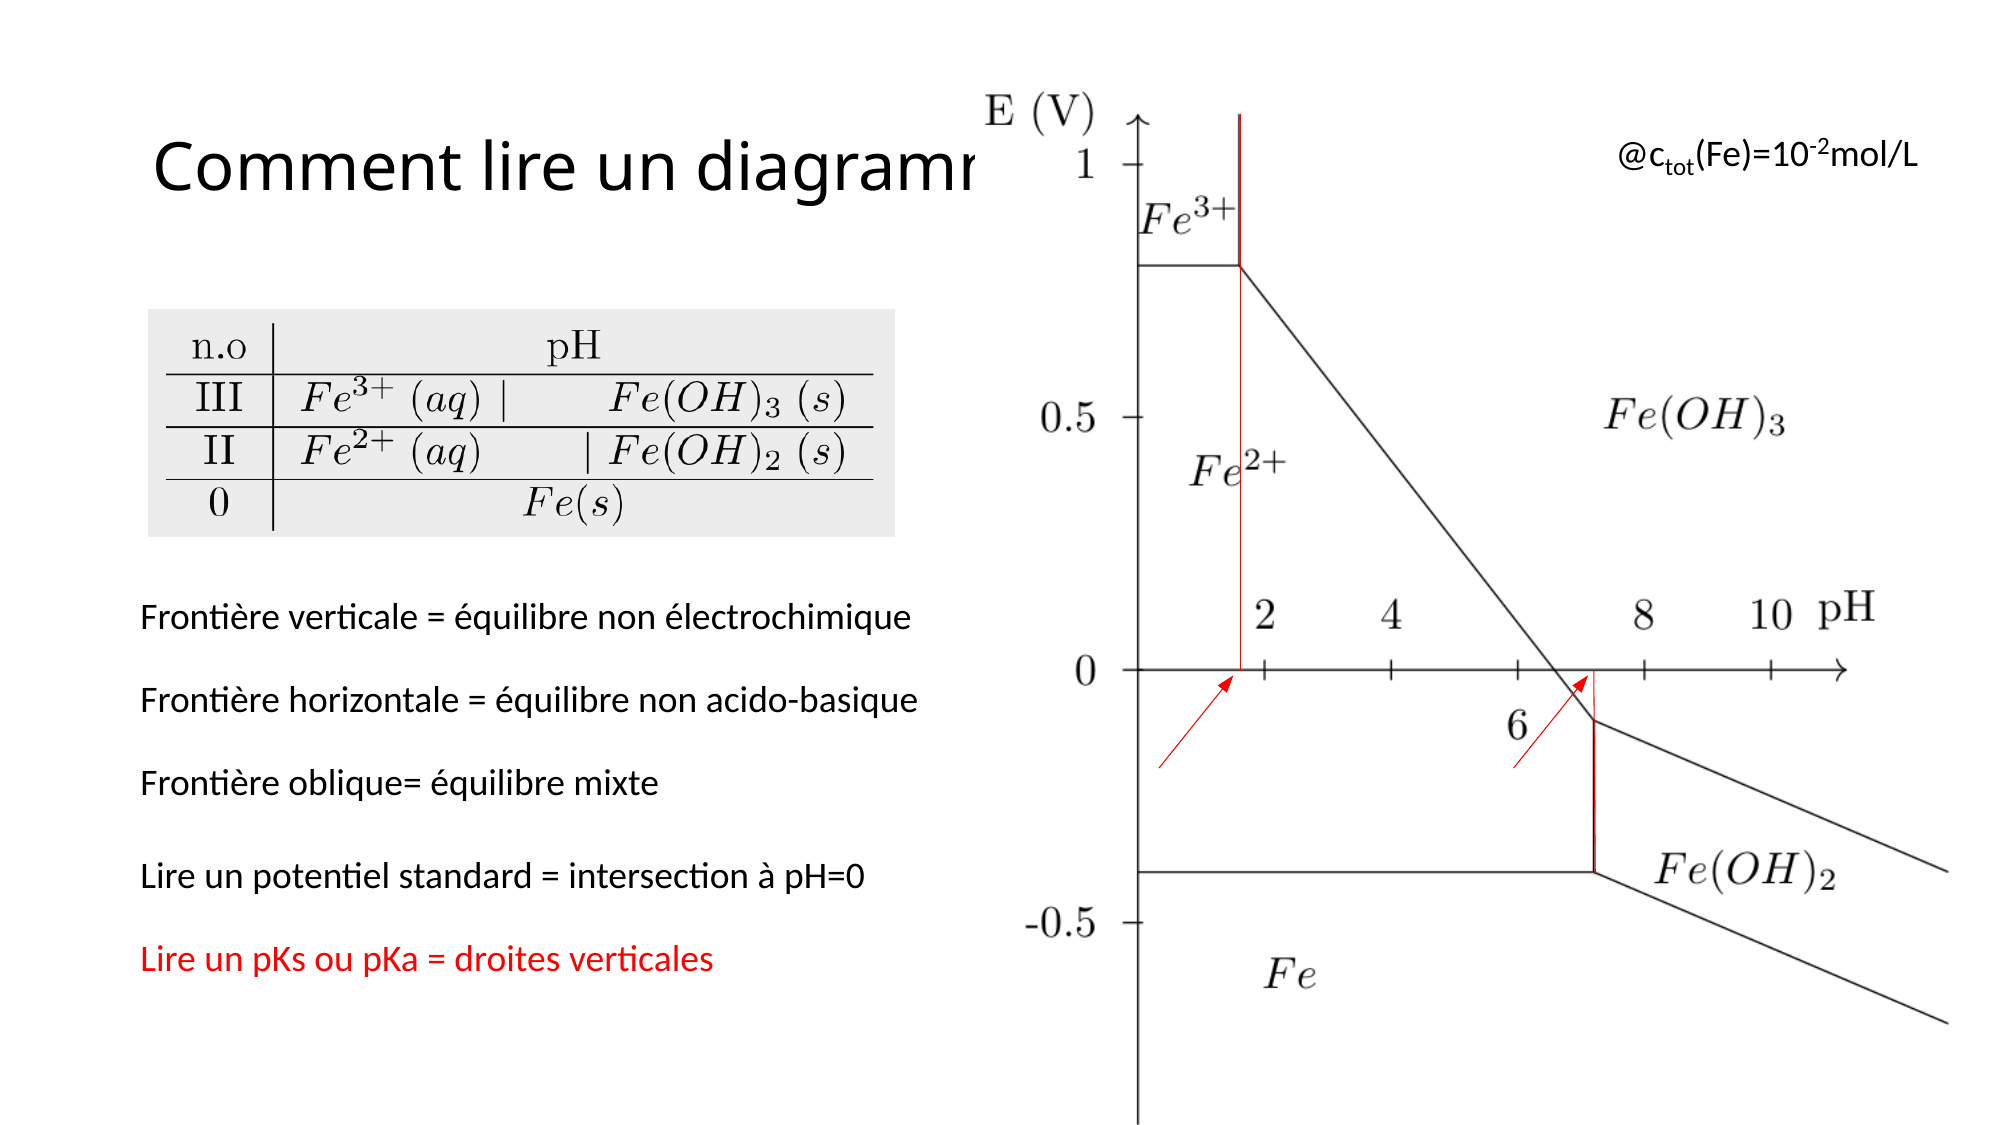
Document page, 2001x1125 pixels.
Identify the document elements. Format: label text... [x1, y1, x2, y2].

picture [148, 309, 895, 537]
text_box Lire un potentiel standard = intersection à pH=0 [125, 843, 970, 904]
text_box Lire un pKs ou pKa = droites verticales [125, 926, 970, 987]
text_box Frontière horizontale = équilibre non acido-basique [125, 667, 970, 729]
picture [975, 76, 2000, 1125]
text_box Frontière verticale = équilibre non électrochimique [125, 584, 970, 646]
title Comment lire un diagramme [137, 59, 1863, 278]
text_box Frontière oblique= équilibre mixte [125, 750, 970, 811]
text_box @ctot(Fe)=10-2mol/L [1600, 120, 1983, 182]
